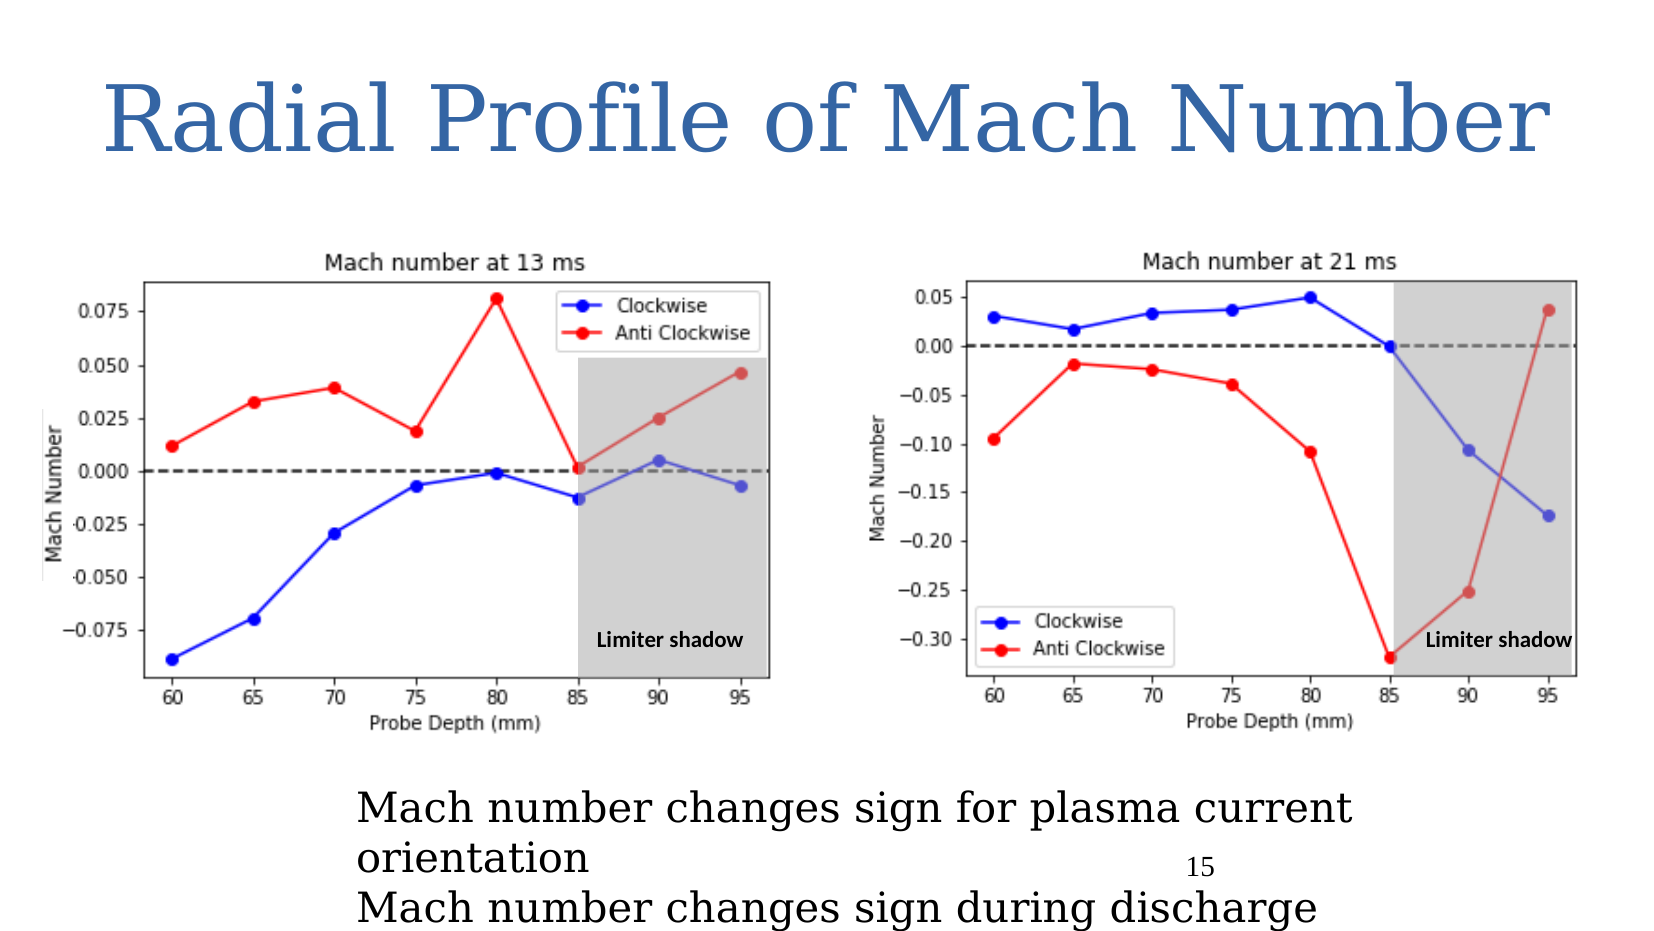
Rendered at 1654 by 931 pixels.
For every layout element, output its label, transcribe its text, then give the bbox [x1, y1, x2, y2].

picture [868, 217, 1654, 741]
text_box Limiter shadow [581, 616, 827, 660]
text_box [1185, 890, 1199, 912]
text_box [1203, 847, 1571, 912]
text_box Mach number changes sign for plasma current orientation Mach number changes sign during discharge [341, 773, 1534, 890]
text_box [1300, 902, 1311, 909]
title Radial Profile of Mach Number [0, 12, 1654, 218]
text_box [1394, 282, 1572, 676]
text_box [1272, 902, 1284, 912]
picture [42, 217, 848, 741]
text_box [1203, 903, 1213, 912]
text_box Limiter shadow [1410, 616, 1654, 660]
text_box [578, 358, 767, 678]
